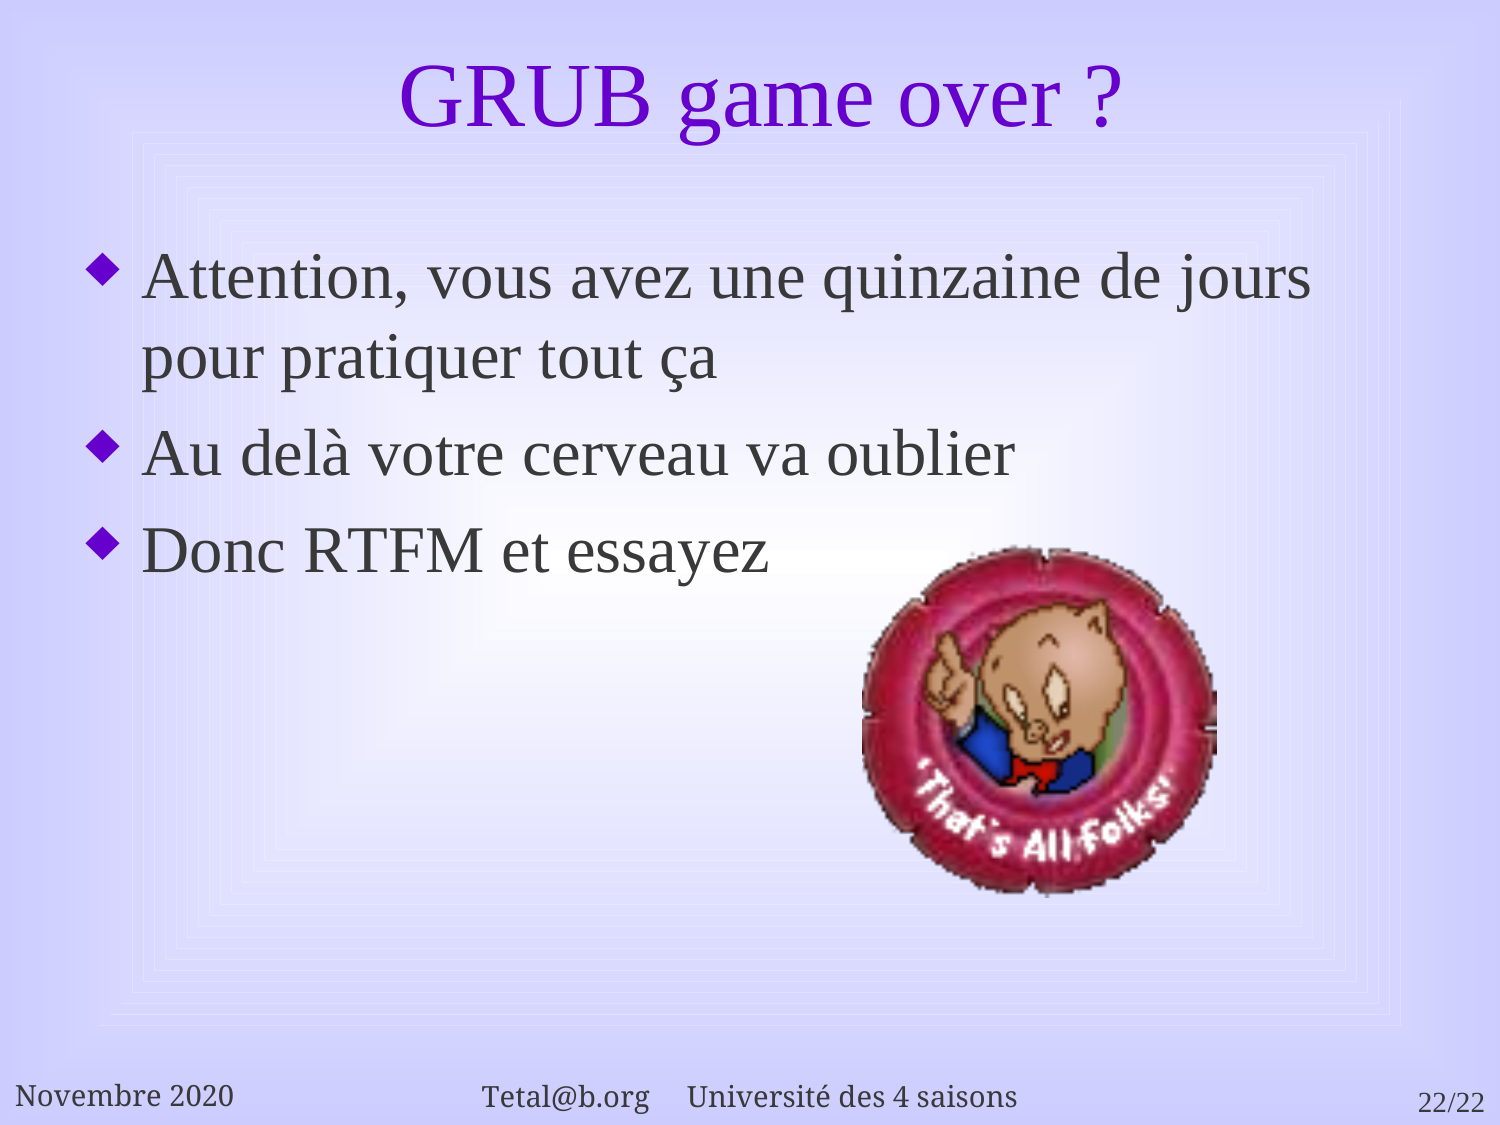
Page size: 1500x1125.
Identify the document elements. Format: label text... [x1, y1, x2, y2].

list Attention, vous avez une quinzaine de jours pour pratiquer tout ça Au delà votre cerveau va oublier Donc RTFM et essayez [70, 224, 1453, 1016]
title GRUB game over ? [94, 2, 1430, 178]
picture [862, 543, 1217, 898]
